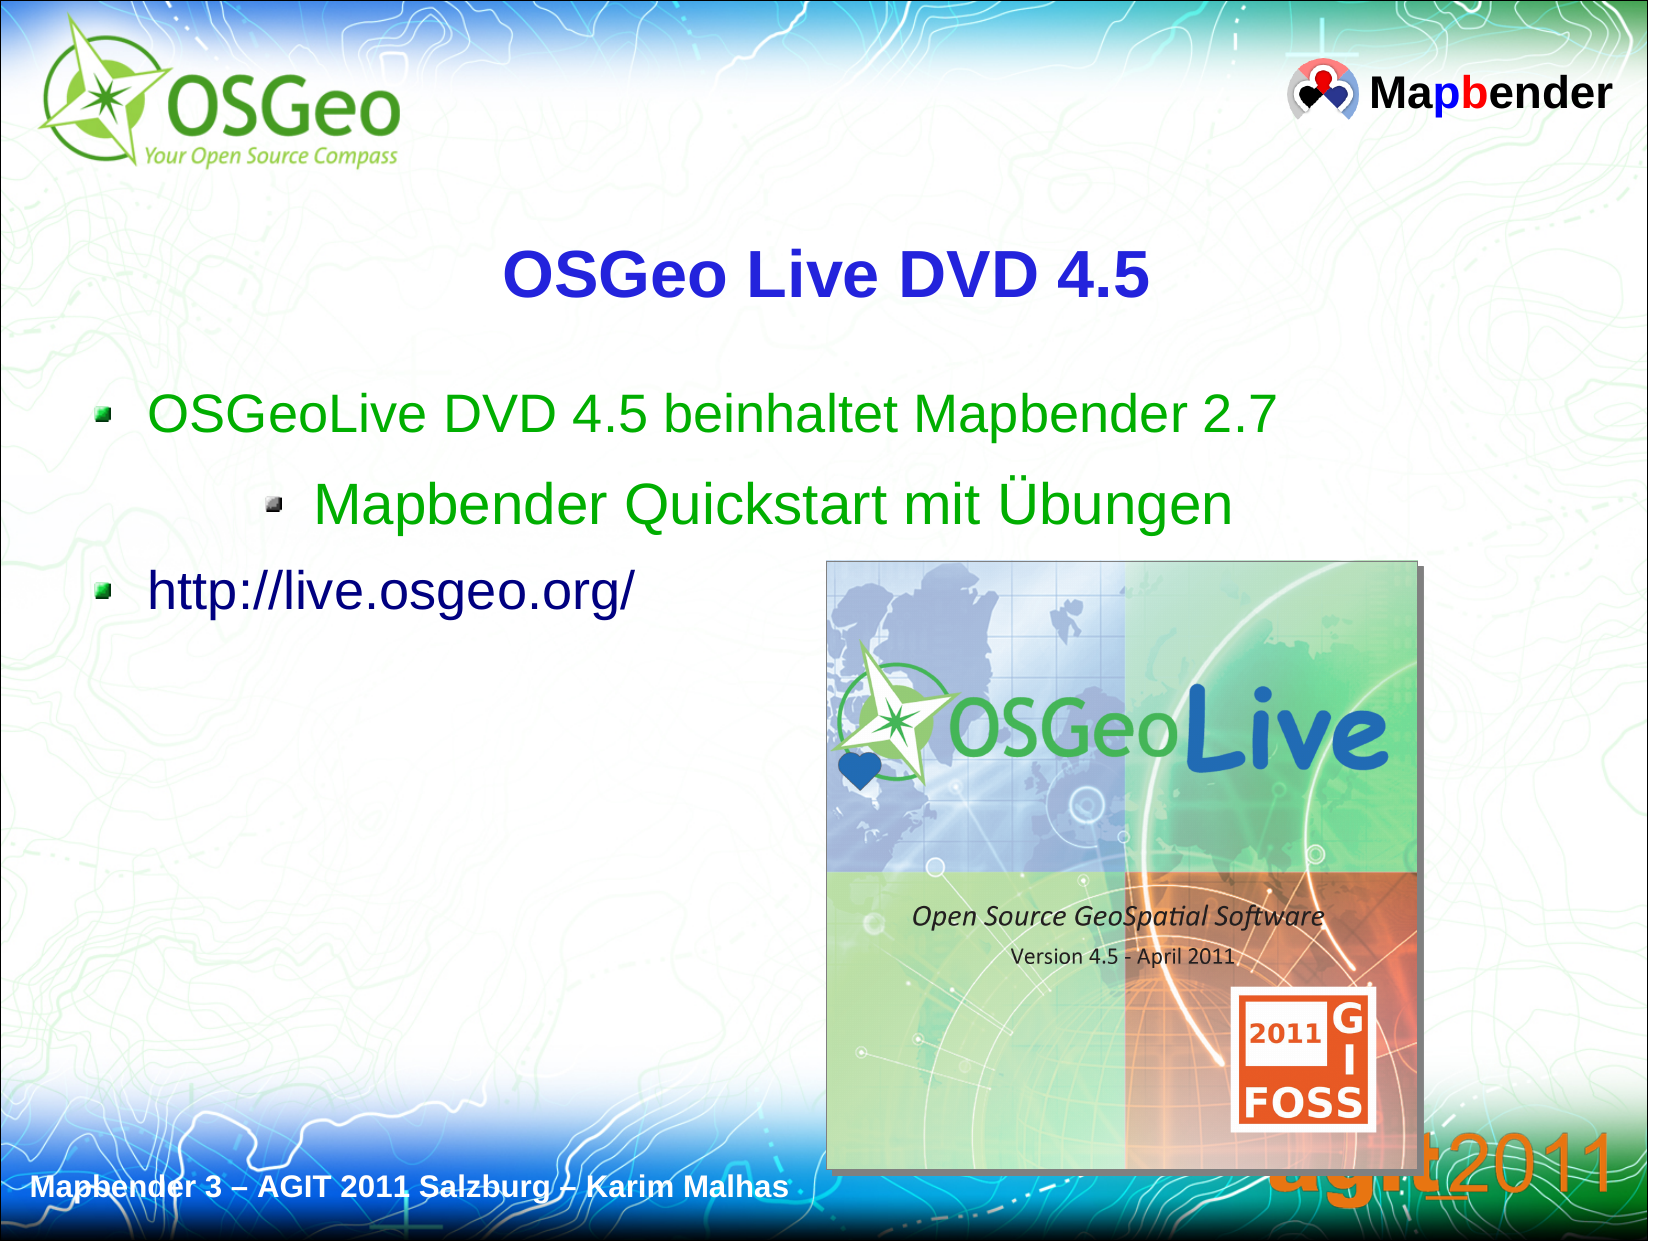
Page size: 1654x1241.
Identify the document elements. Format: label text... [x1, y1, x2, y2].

list OSGeoLive DVD 4.5 beinhaltet Mapbender 2.7 Mapbender Quickstart mit Übungen http://live.osgeo.org/ [76, 383, 1565, 1188]
picture [1, 1, 1647, 1240]
title OSGeo Live DVD 4.5 [82, 208, 1571, 342]
